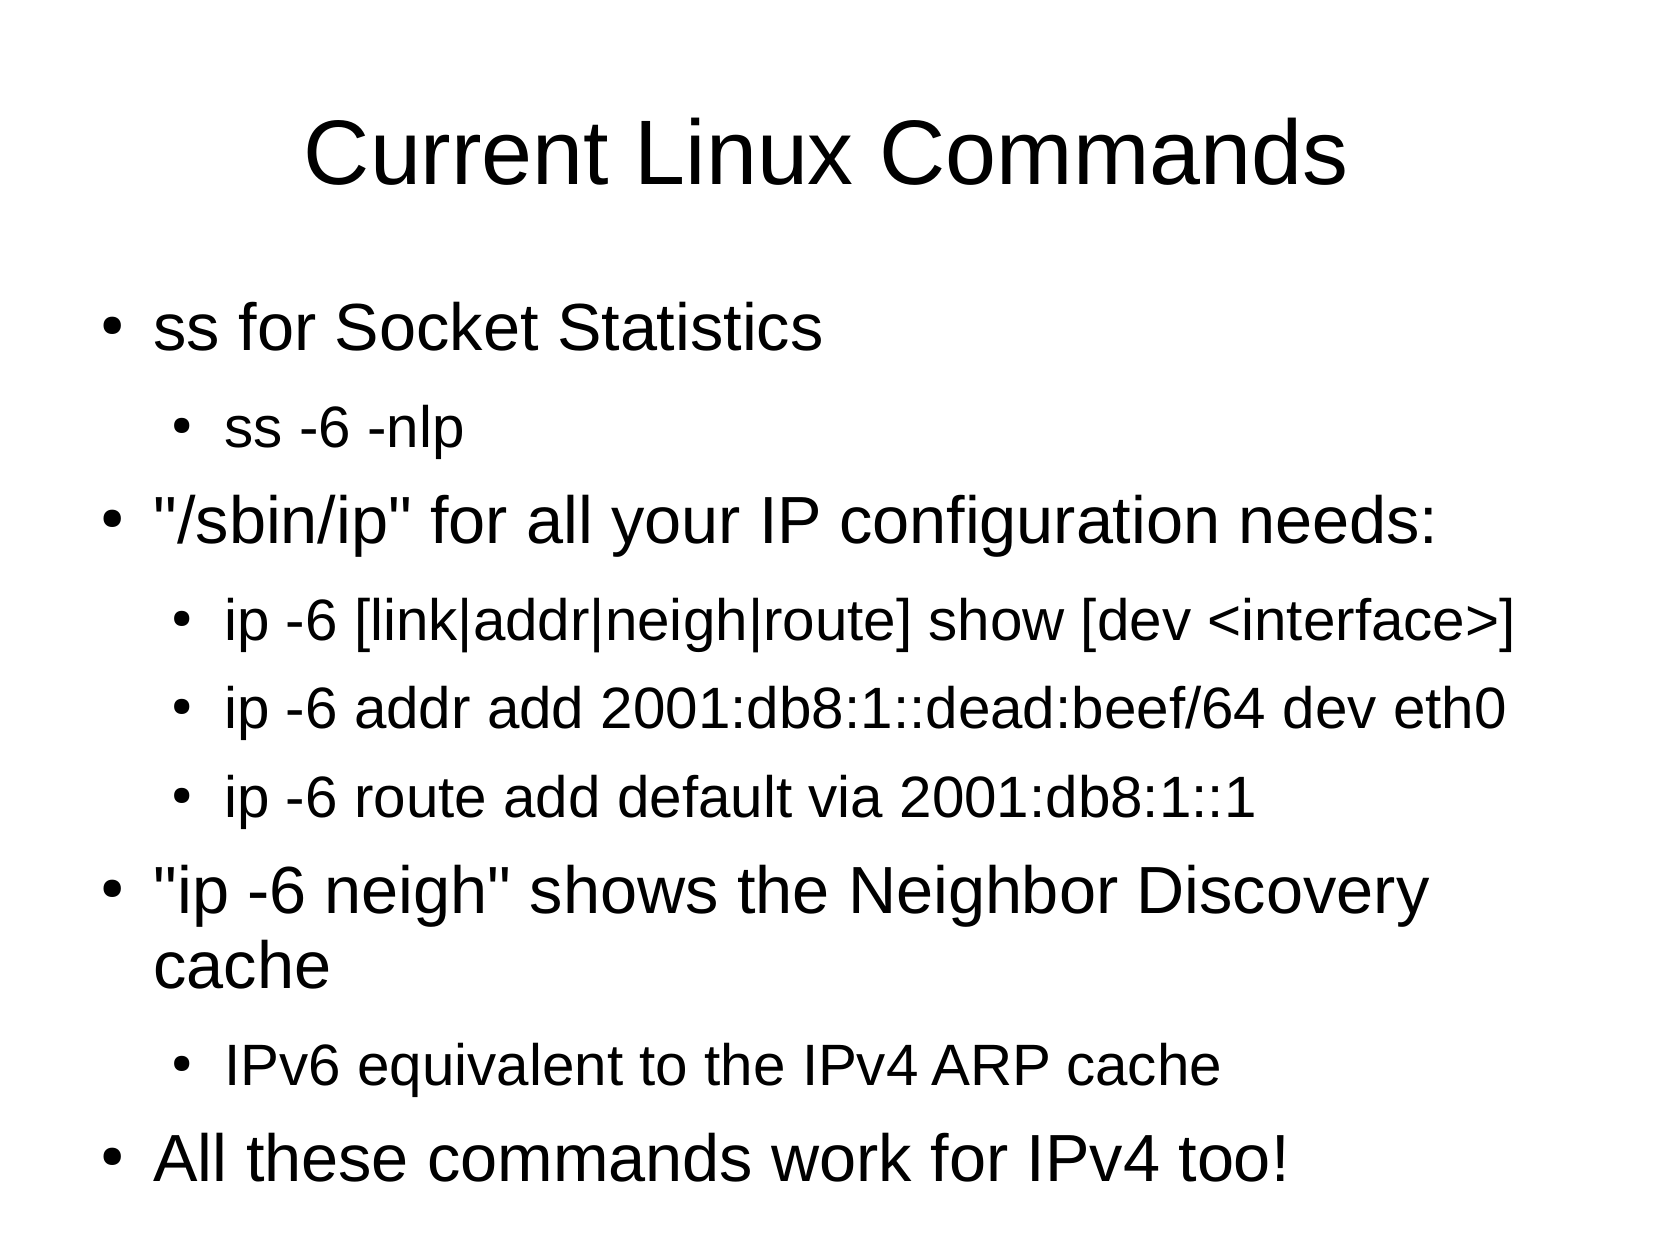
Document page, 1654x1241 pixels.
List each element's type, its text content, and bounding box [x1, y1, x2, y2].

list ss for Socket Statistics ss -6 -nlp "/sbin/ip" for all your IP configuration needs: ip -6 [link|addr|neigh|route] show [dev <interface>] ip -6 addr add 2001:db8:1::dead:beef/64 dev eth0 ip -6 route add default via 2001:db8:1::1 "ip -6 neigh" shows the Neighbor Discovery cache IPv6 equivalent to the IPv4 ARP cache All these commands work for IPv4 too! [82, 290, 1571, 1196]
title Current Linux Commands [82, 56, 1571, 250]
